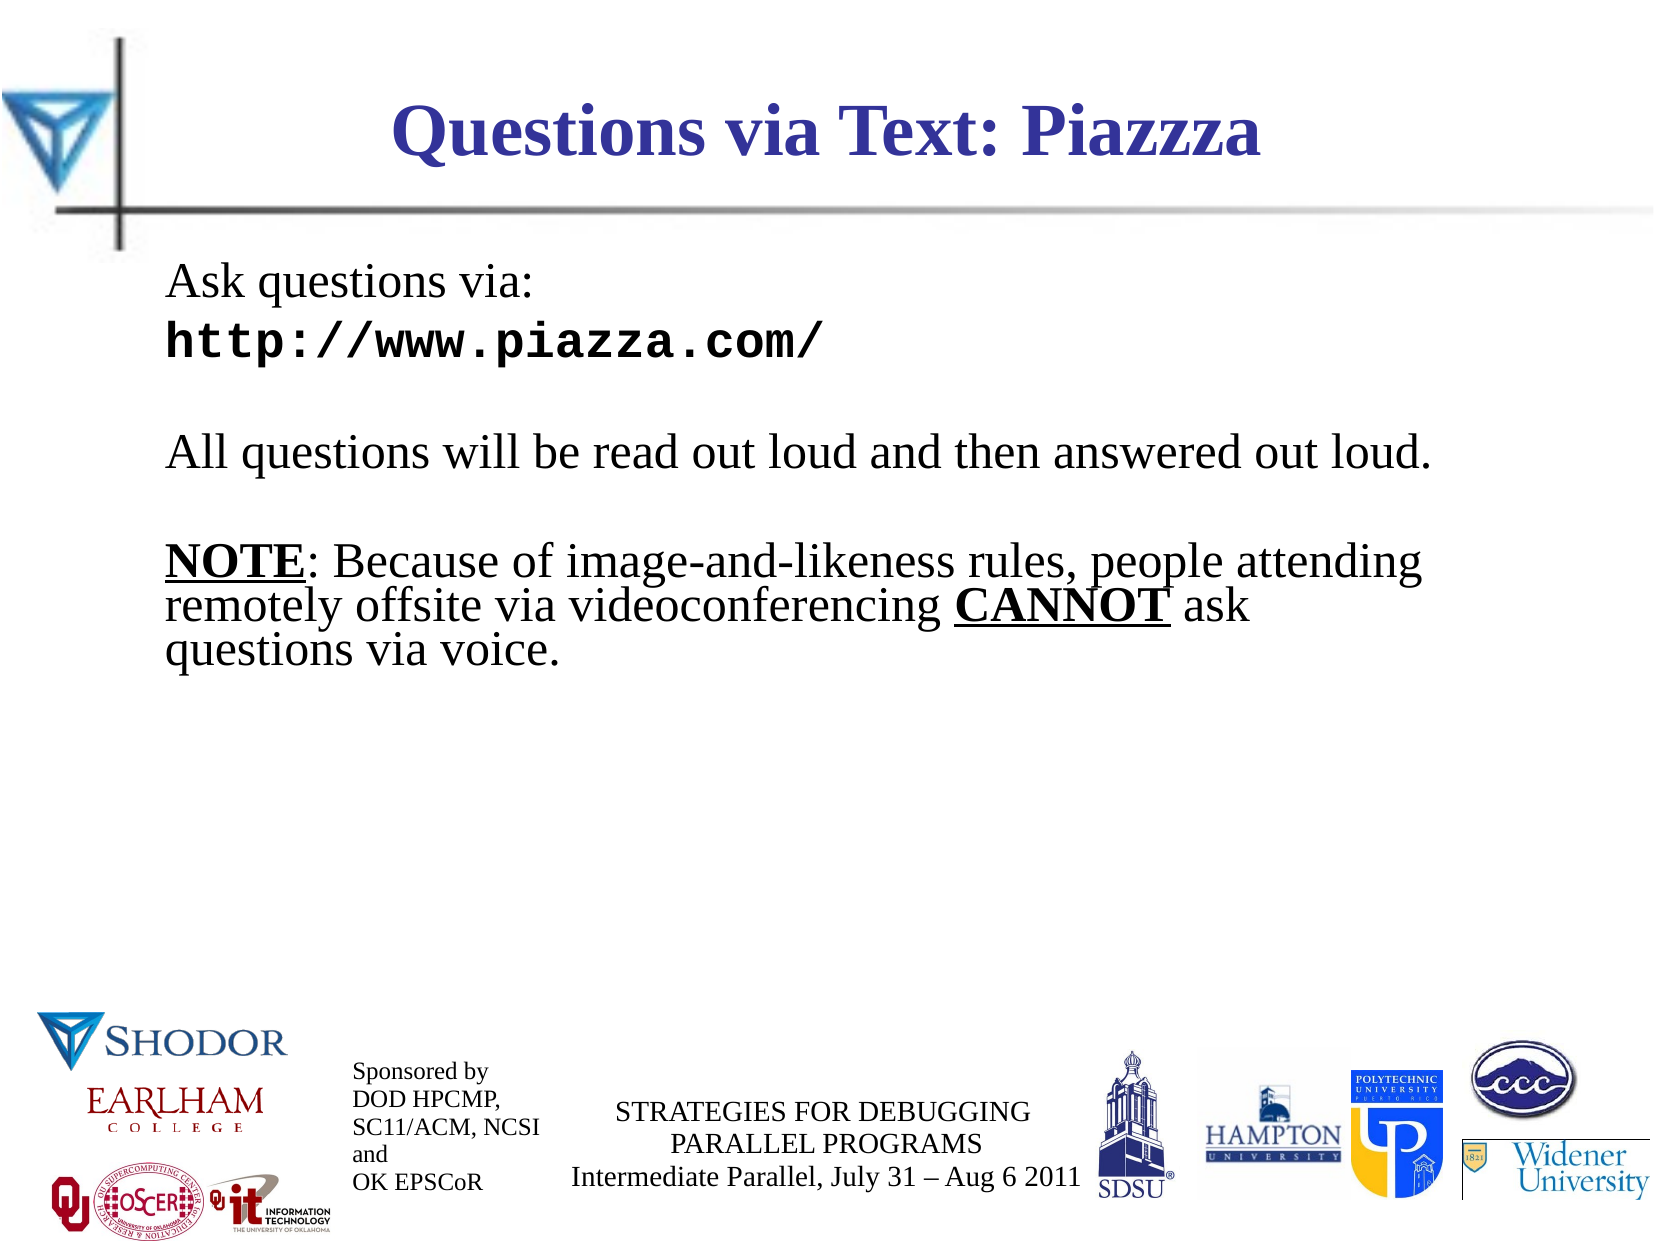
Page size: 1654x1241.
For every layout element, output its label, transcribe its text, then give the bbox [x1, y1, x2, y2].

picture [75, 1025, 92, 1053]
title Questions via Text: Piazzza [0, 75, 1654, 187]
picture [37, 1012, 288, 1071]
picture [2, 187, 1654, 263]
picture [1462, 1030, 1581, 1088]
list Ask questions via: http://www.piazza.com/ All questions will be read out loud and then answered out loud. NOTE: Because of image-and-likeness rules, people attending remotely offsite via videoconferencing CANNOT ask questions via voice. [150, 250, 1450, 1013]
picture [2, 28, 1654, 75]
picture [93, 1201, 338, 1241]
picture [1197, 1047, 1443, 1201]
picture [50, 1201, 90, 1233]
picture [1087, 1049, 1188, 1088]
text_box STRATEGIES FOR DEBUGGING PARALLEL PROGRAMS Intermediate Parallel, July 31 – Aug 6 2011 [1351, 1088, 1654, 1201]
text_box Sponsored by DOD HPCMP, SC11/ACM, NCSI and OK EPSCoR [337, 1050, 563, 1088]
text_box STRATEGIES FOR DEBUGGING PARALLEL PROGRAMS Intermediate Parallel, July 31 – Aug 6 2011 [0, 1088, 1197, 1201]
